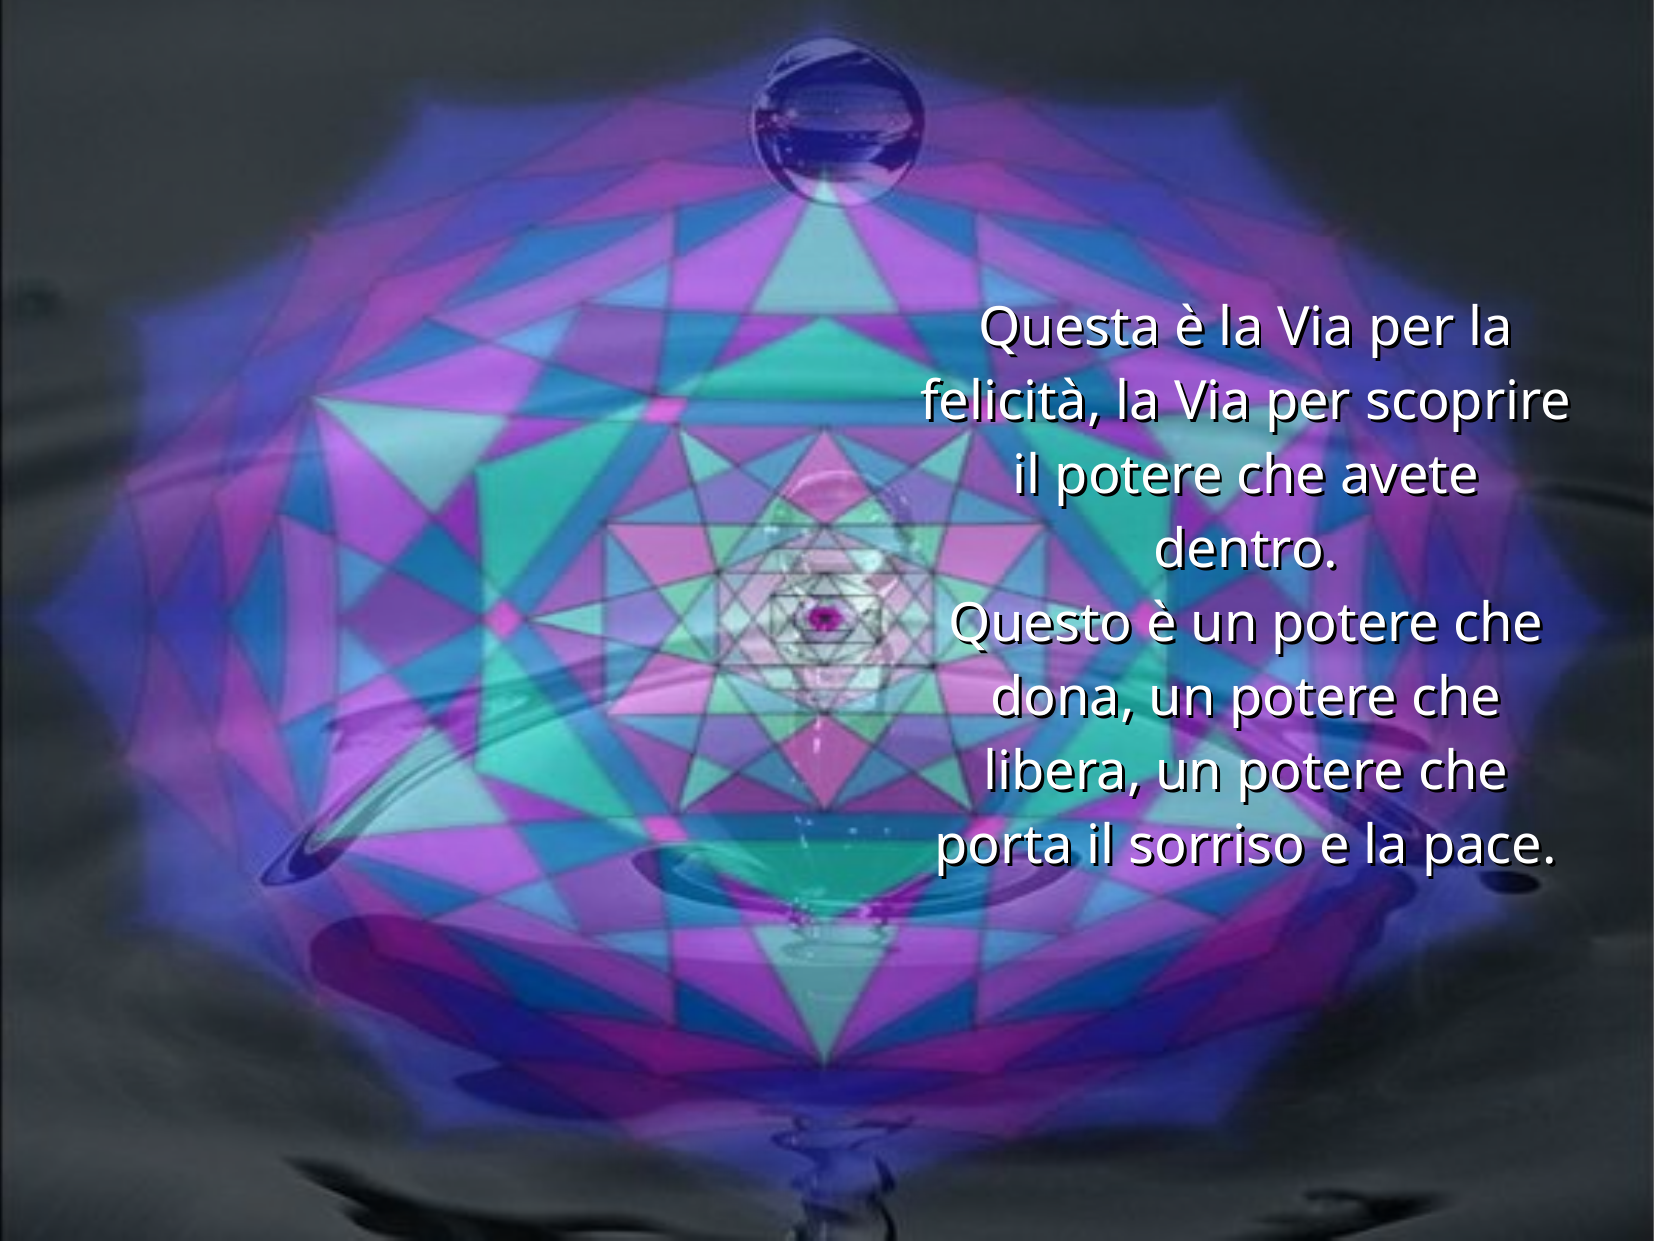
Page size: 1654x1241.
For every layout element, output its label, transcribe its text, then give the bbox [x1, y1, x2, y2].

picture [0, 0, 1654, 1241]
title Questa è la Via per la felicità, la Via per scoprire il potere che avete dentro. Questo è un potere che dona, un potere che libera, un potere che porta il sorriso e la pace. [915, 267, 1577, 900]
